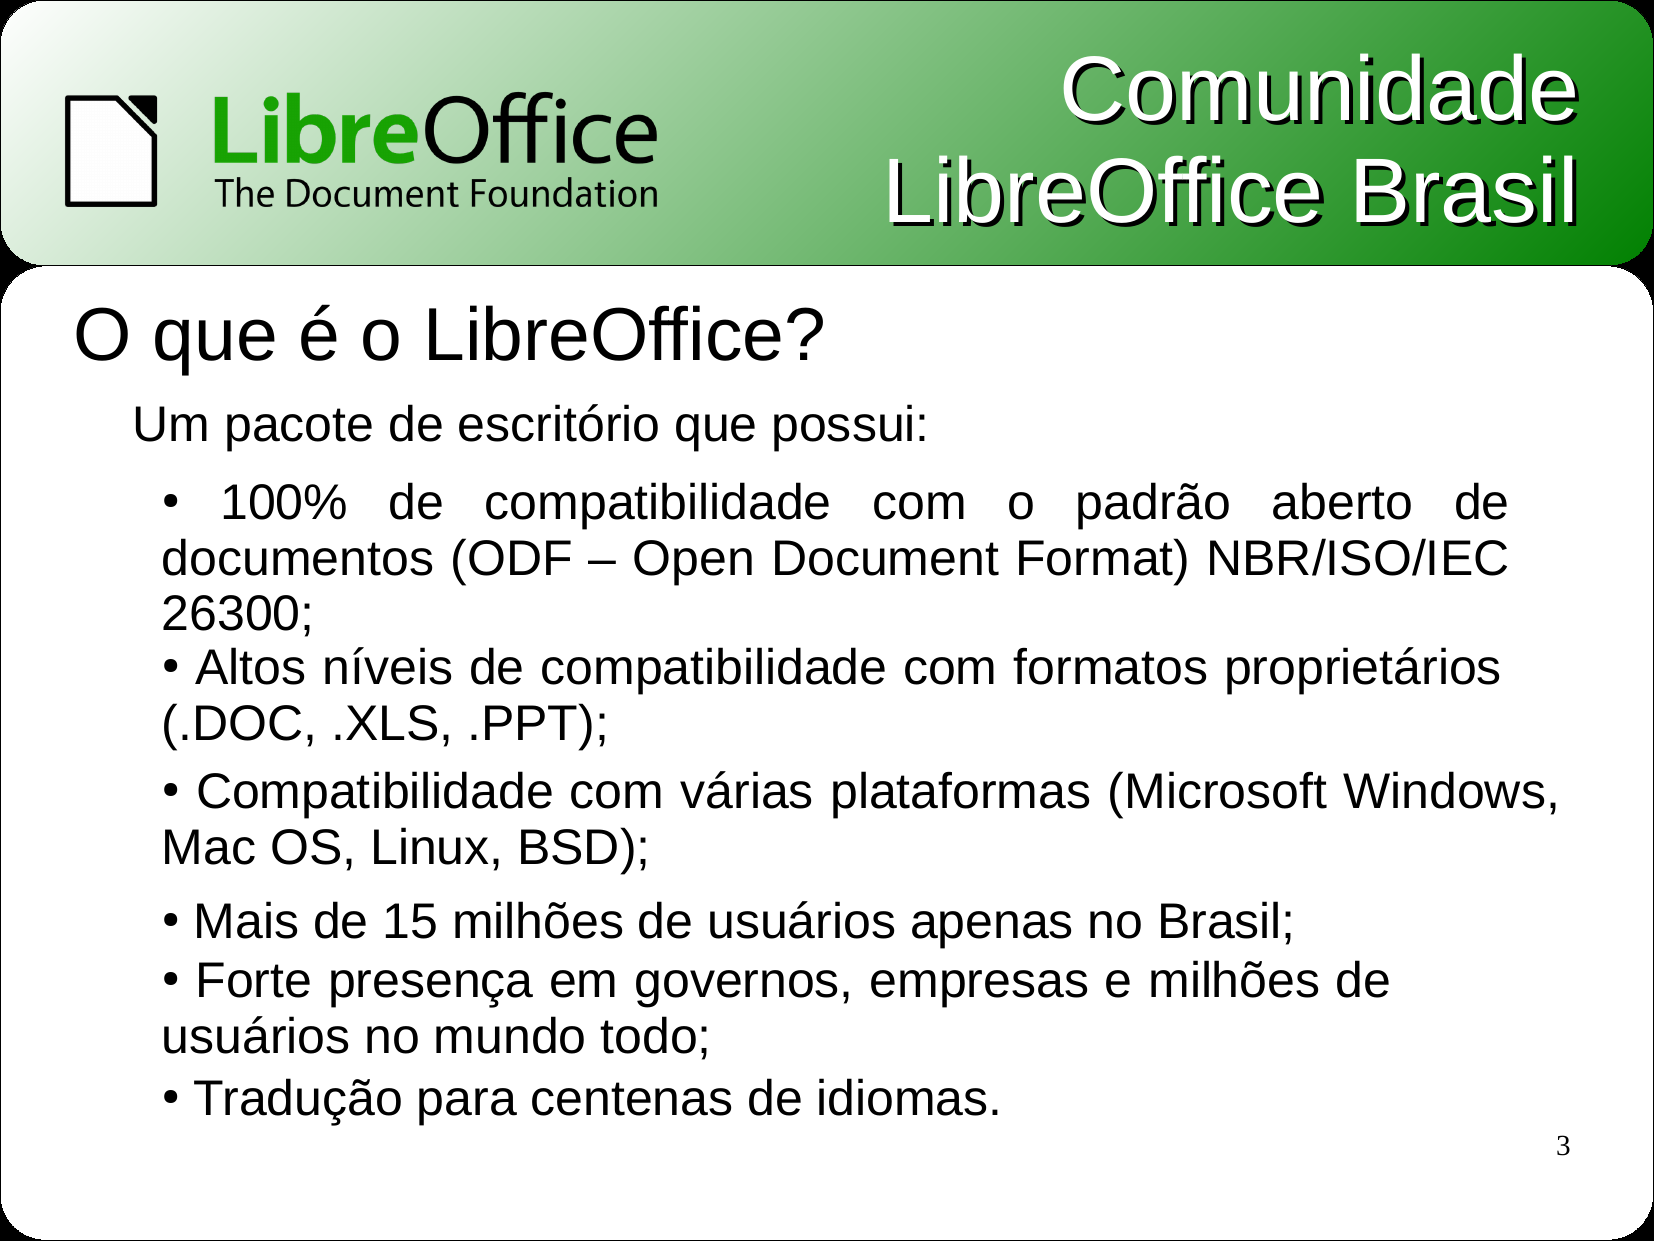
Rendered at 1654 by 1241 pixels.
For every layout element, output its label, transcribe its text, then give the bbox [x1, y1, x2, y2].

text_box Compatibilidade com várias plataformas (Microsoft Windows, Mac OS, Linux, BSD); [147, 756, 1595, 883]
text_box Forte presença em governos, empresas e milhões de usuários no mundo todo; [147, 944, 1595, 1072]
text_box Tradução para centenas de idiomas. [147, 1072, 1595, 1135]
text_box Comunidade LibreOffice Brasil [856, 29, 1595, 250]
text_box 100% de compatibilidade com o padrão aberto de documentos (ODF – Open Document Format) NBR/ISO/IEC 26300; [147, 466, 1595, 632]
picture [29, 65, 701, 237]
text_box Um pacote de escritório que possui: [118, 388, 1595, 460]
text_box Mais de 15 milhões de usuários apenas no Brasil; [147, 886, 1595, 944]
text_box Altos níveis de compatibilidade com formatos proprietários (.DOC, .XLS, .PPT); [147, 632, 1595, 756]
text_box O que é o LibreOffice? [59, 285, 1625, 384]
